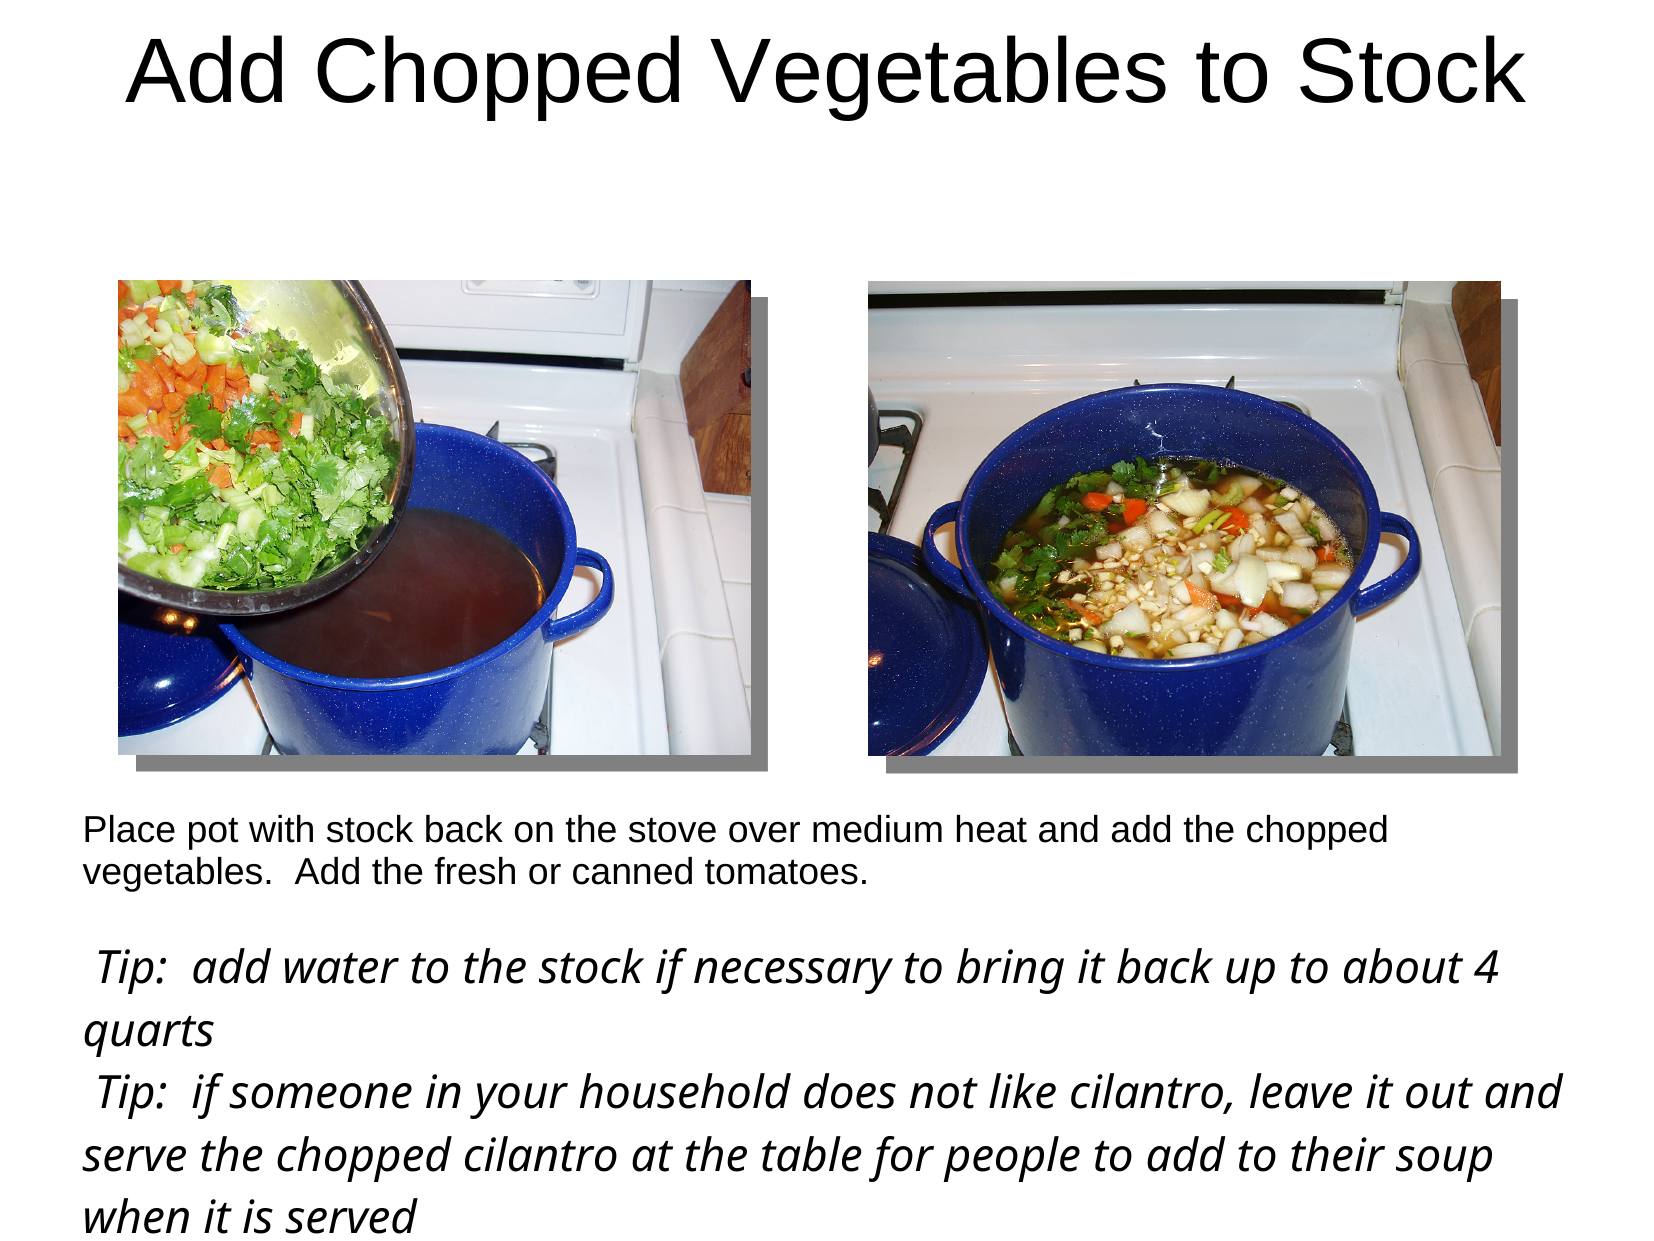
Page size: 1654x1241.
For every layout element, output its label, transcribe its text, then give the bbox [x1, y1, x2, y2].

picture [118, 280, 751, 755]
subtitle Place pot with stock back on the stove over medium heat and add the chopped vegetables. Add the fresh or canned tomatoes. Tip: add water to the stock if necessary to bring it back up to about 4 quarts Tip: if someone in your household does not like cilantro, leave it out and serve the chopped cilantro at the table for people to add to their soup when it is served [82, 877, 1571, 1221]
title Add Chopped Vegetables to Stock [82, 19, 1571, 123]
picture [868, 281, 1501, 756]
